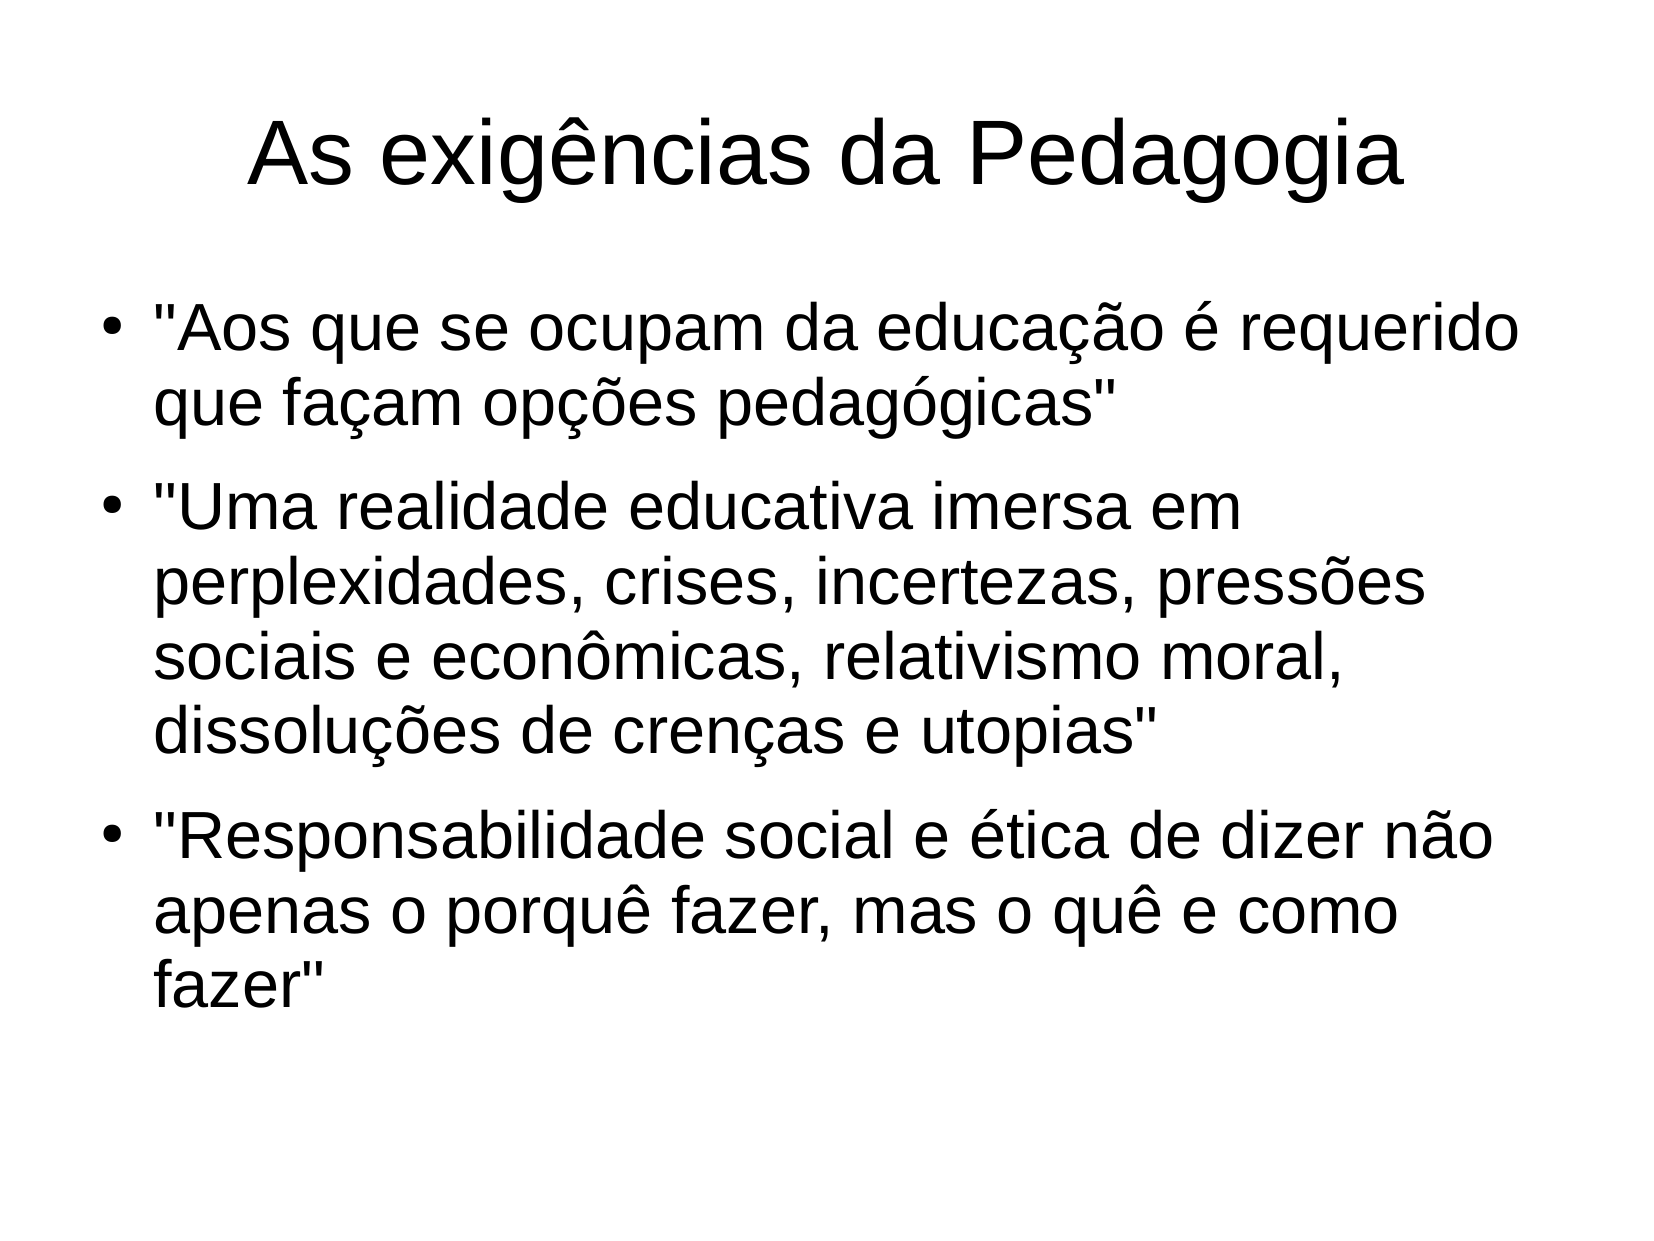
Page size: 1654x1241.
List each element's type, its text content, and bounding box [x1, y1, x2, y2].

title As exigências da Pedagogia [82, 49, 1571, 257]
list "Aos que se ocupam da educação é requerido que façam opções pedagógicas" "Uma realidade educativa imersa em perplexidades, crises, incertezas, pressões sociais e econômicas, relativismo moral, dissoluções de crenças e utopias" "Responsabilidade social e ética de dizer não apenas o porquê fazer, mas o quê e como fazer" [82, 290, 1571, 1023]
